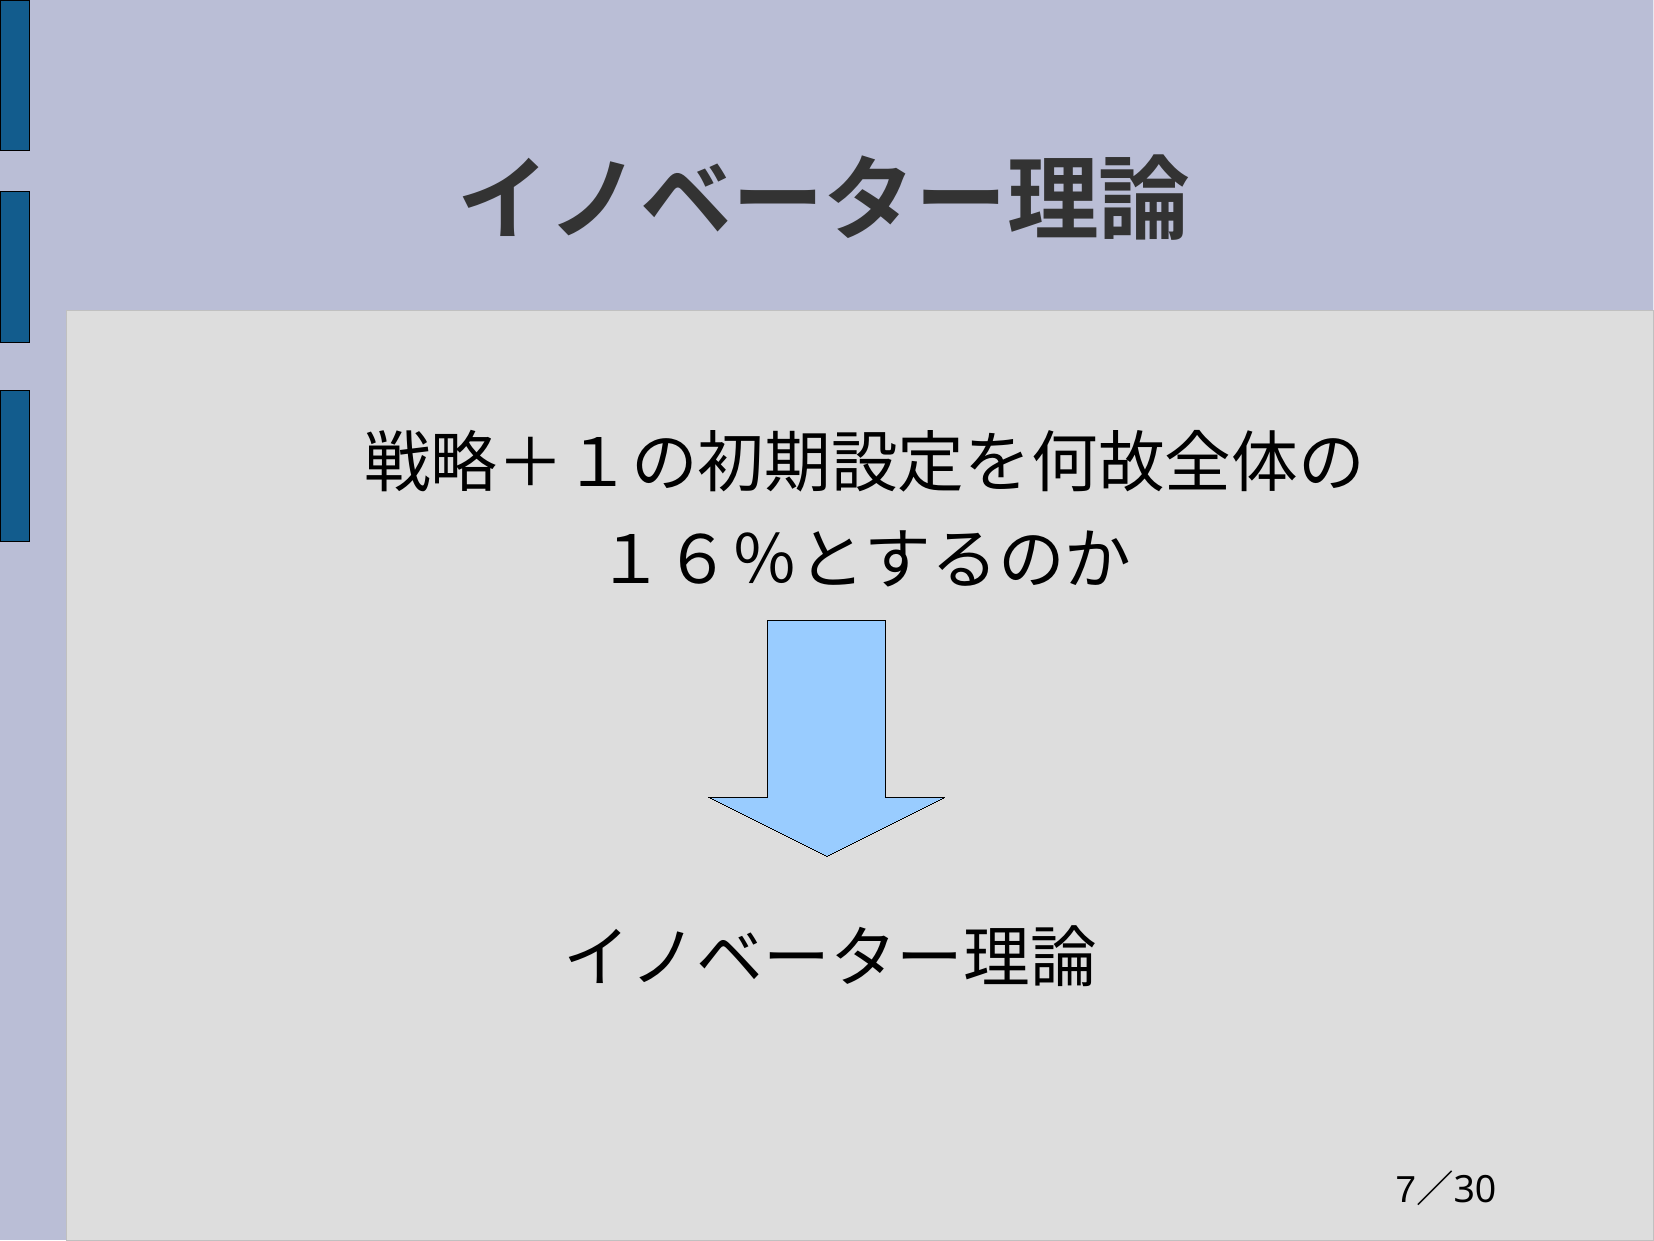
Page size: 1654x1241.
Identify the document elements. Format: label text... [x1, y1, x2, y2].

list 戦略＋１の初期設定を何故全体の １６％とするのか イノベーター理論 [123, 340, 1536, 1123]
text_box [708, 620, 945, 857]
title イノベーター理論 [118, 88, 1531, 296]
